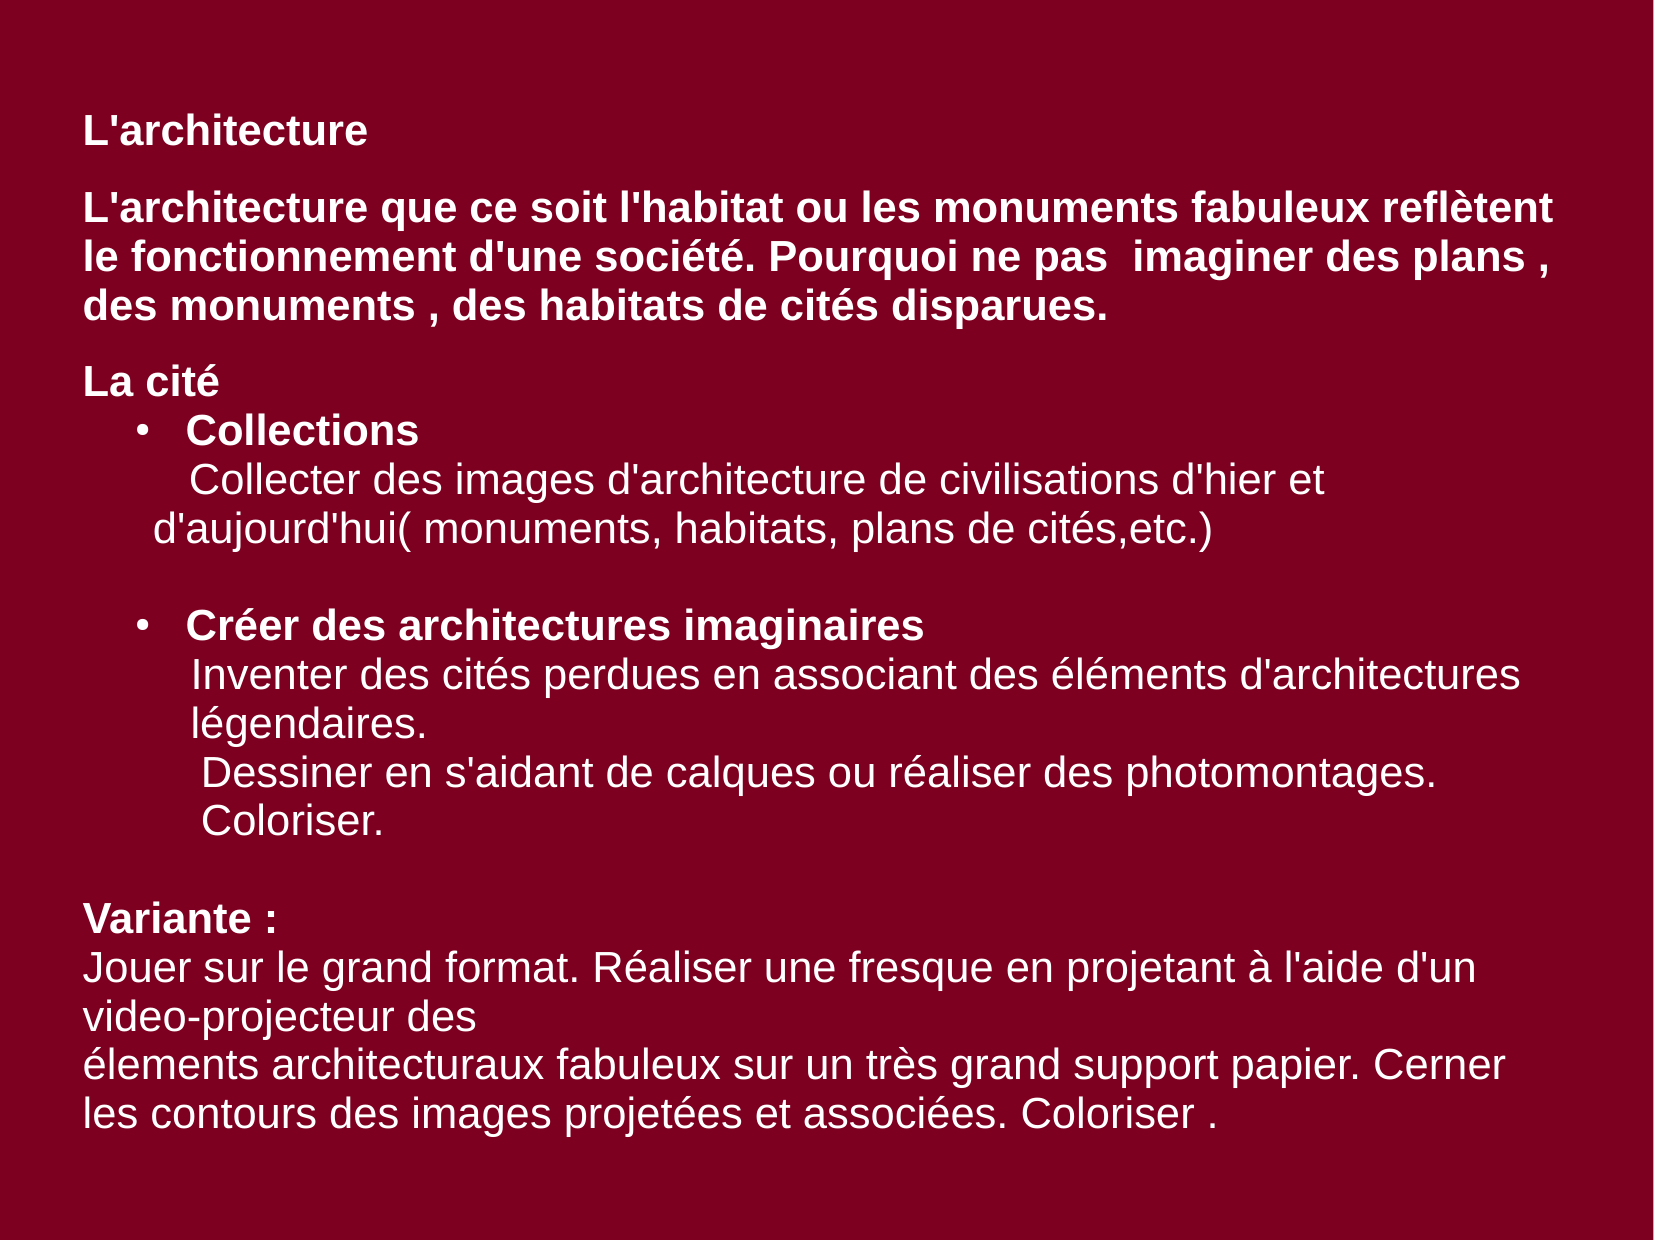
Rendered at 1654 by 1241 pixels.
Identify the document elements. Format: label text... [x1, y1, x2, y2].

list L'architecture L'architecture que ce soit l'habitat ou les monuments fabuleux reflètent le fonctionnement d'une société. Pourquoi ne pas imaginer des plans , des monuments , des habitats de cités disparues. La cité Collections Collecter des images d'architecture de civilisations d'hier et d'aujourd'hui( monuments, habitats, plans de cités,etc.) Créer des architectures imaginaires Inventer des cités perdues en associant des éléments d'architectures légendaires. Dessiner en s'aidant de calques ou réaliser des photomontages. Coloriser. Variante : Jouer sur le grand format. Réaliser une fresque en projetant à l'aide d'un video-projecteur des élements architecturaux fabuleux sur un très grand support papier. Cerner les contours des images projetées et associées. Coloriser . [82, 106, 1571, 1158]
